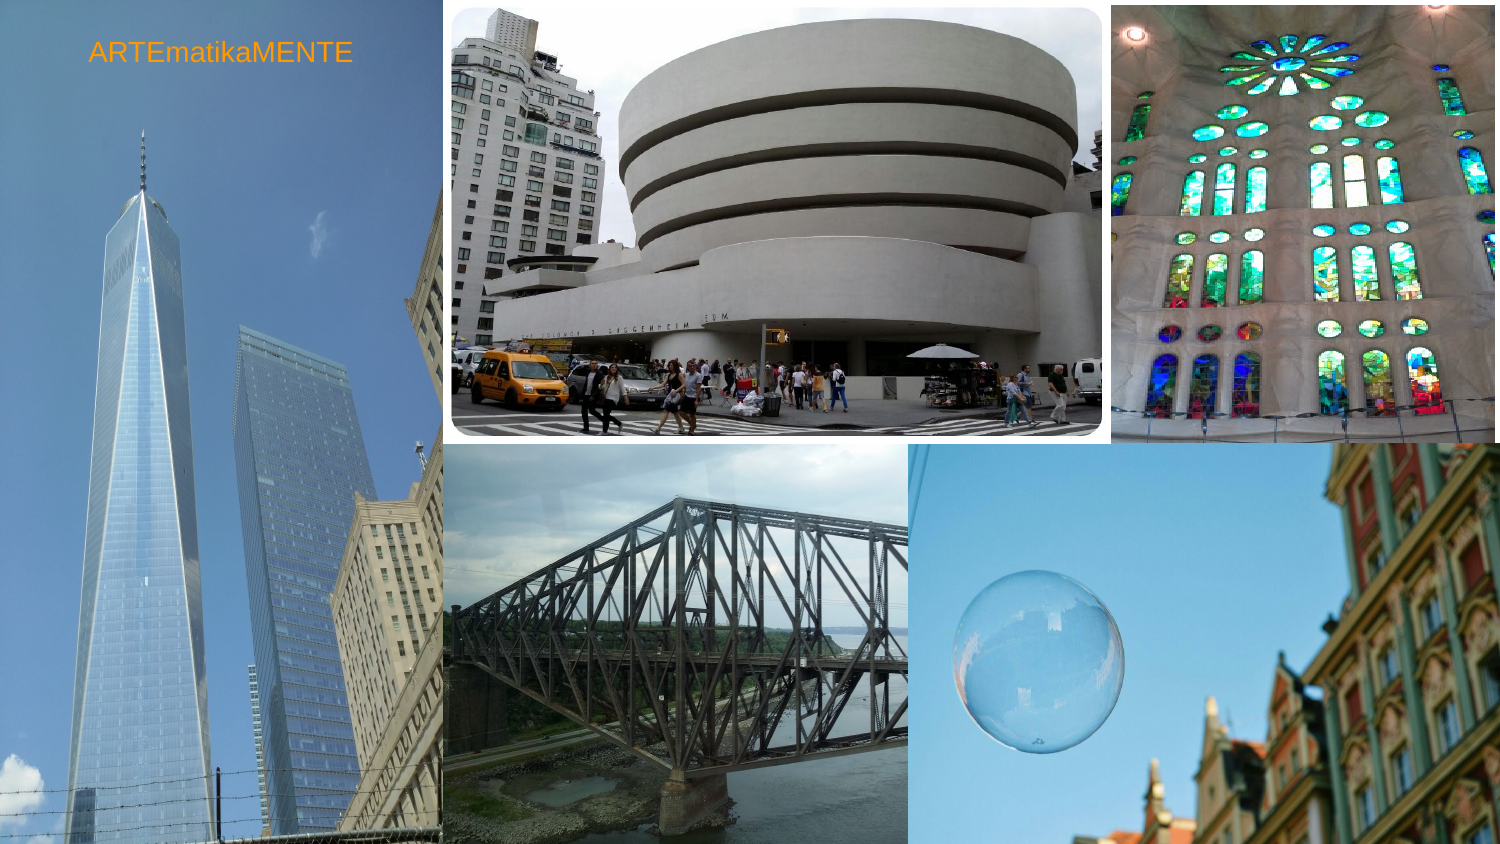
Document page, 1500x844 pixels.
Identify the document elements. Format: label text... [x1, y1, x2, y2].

picture [0, 0, 1500, 844]
text_box ARTEmatikaMENTE [4, 25, 438, 103]
